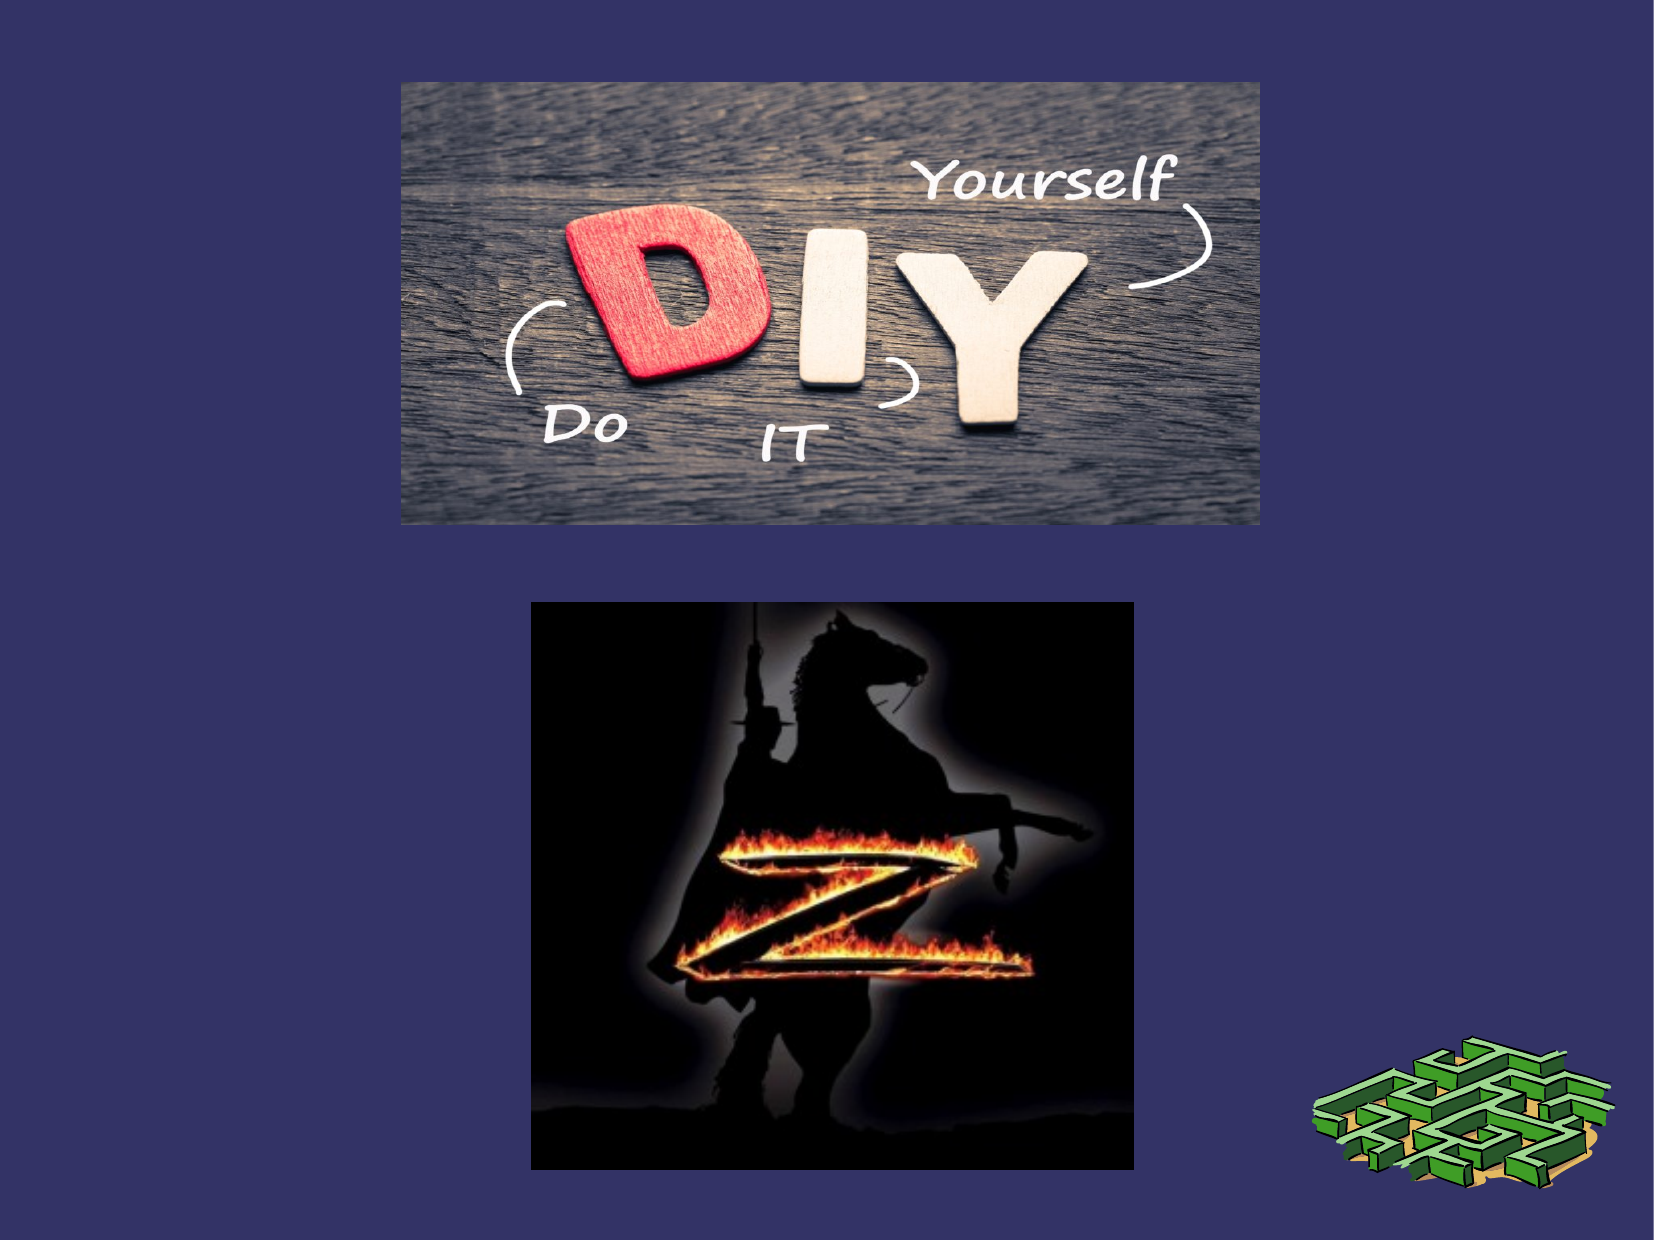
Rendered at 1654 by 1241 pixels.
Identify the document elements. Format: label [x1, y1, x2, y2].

picture [401, 82, 1260, 525]
picture [531, 602, 1134, 1170]
